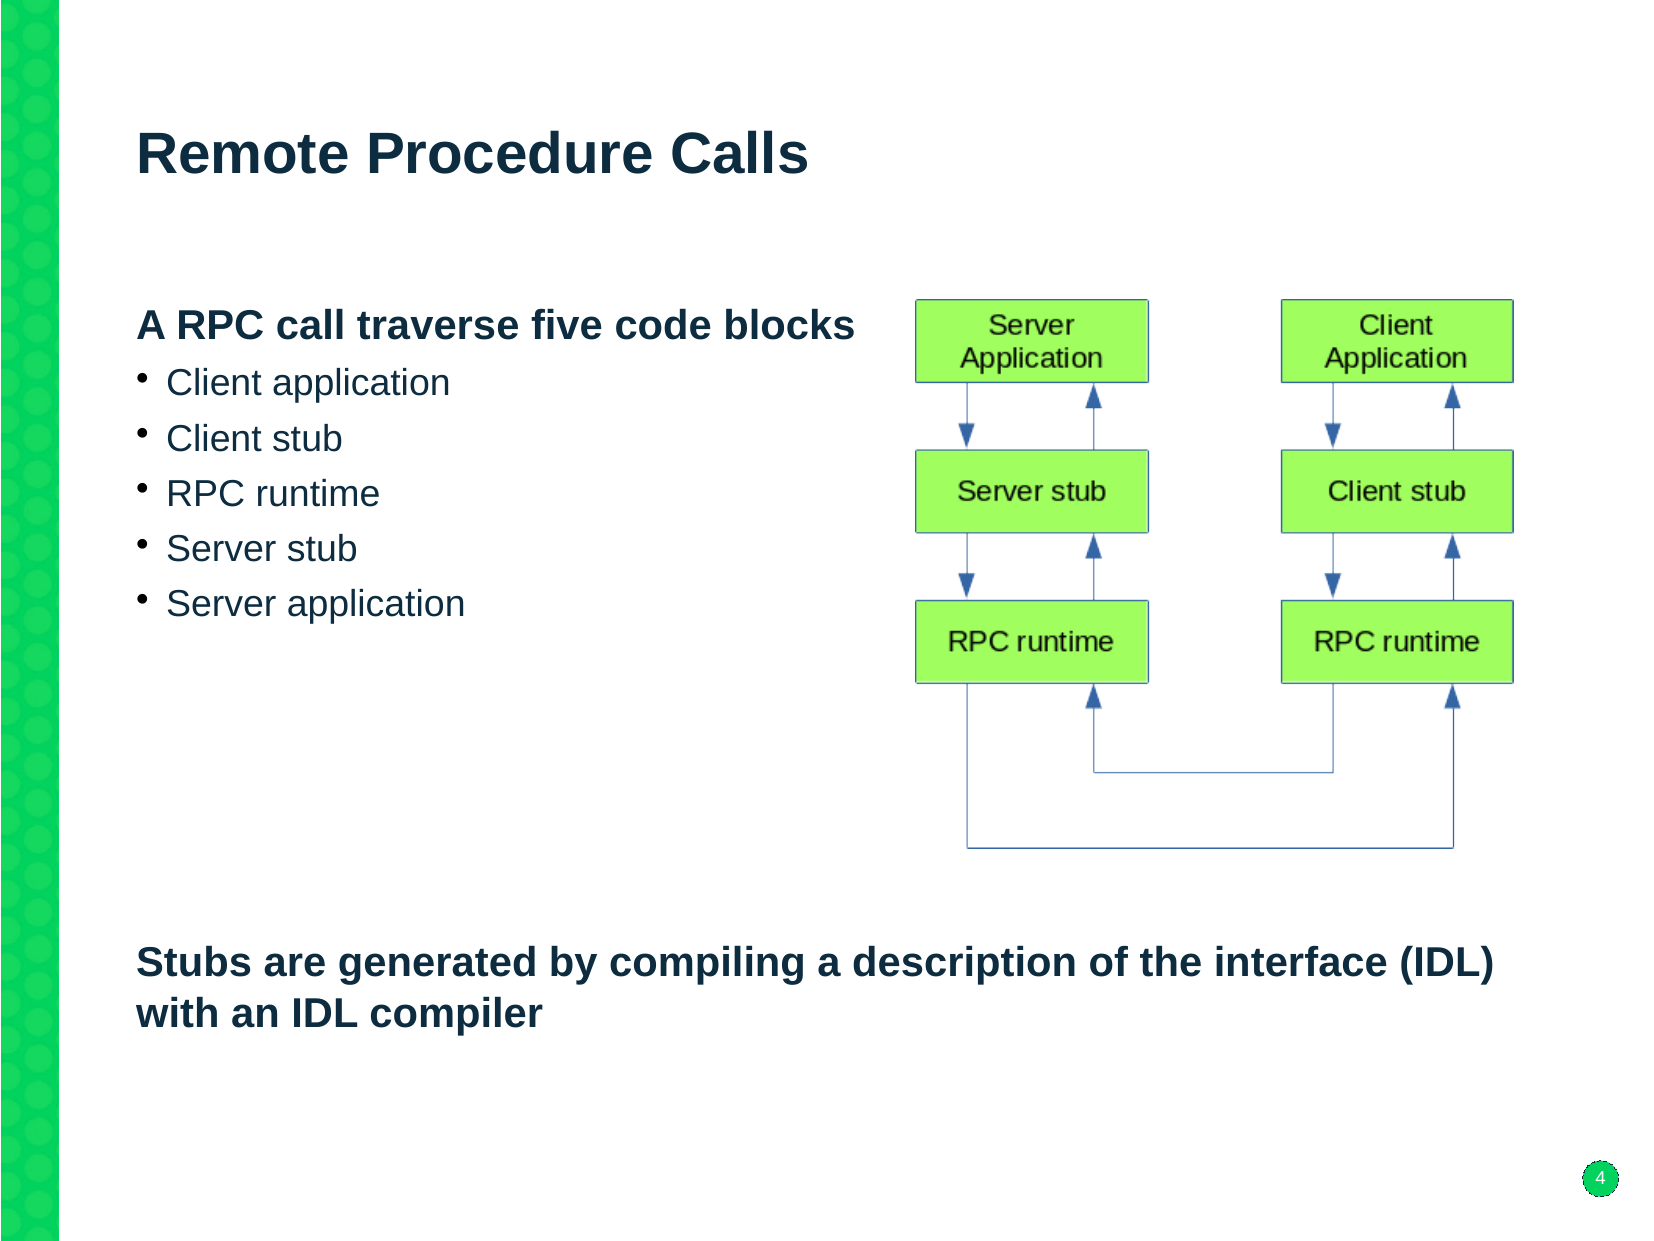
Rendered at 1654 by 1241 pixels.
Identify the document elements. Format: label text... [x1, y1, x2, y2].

title Remote Procedure Calls [121, 49, 1531, 257]
list A RPC call traverse five code blocks Client application Client stub RPC runtime Server stub Server application Stubs are generated by compiling a description of the interface (IDL) with an IDL compiler [121, 290, 1531, 1100]
picture [1, 0, 59, 1241]
picture [915, 299, 1514, 849]
